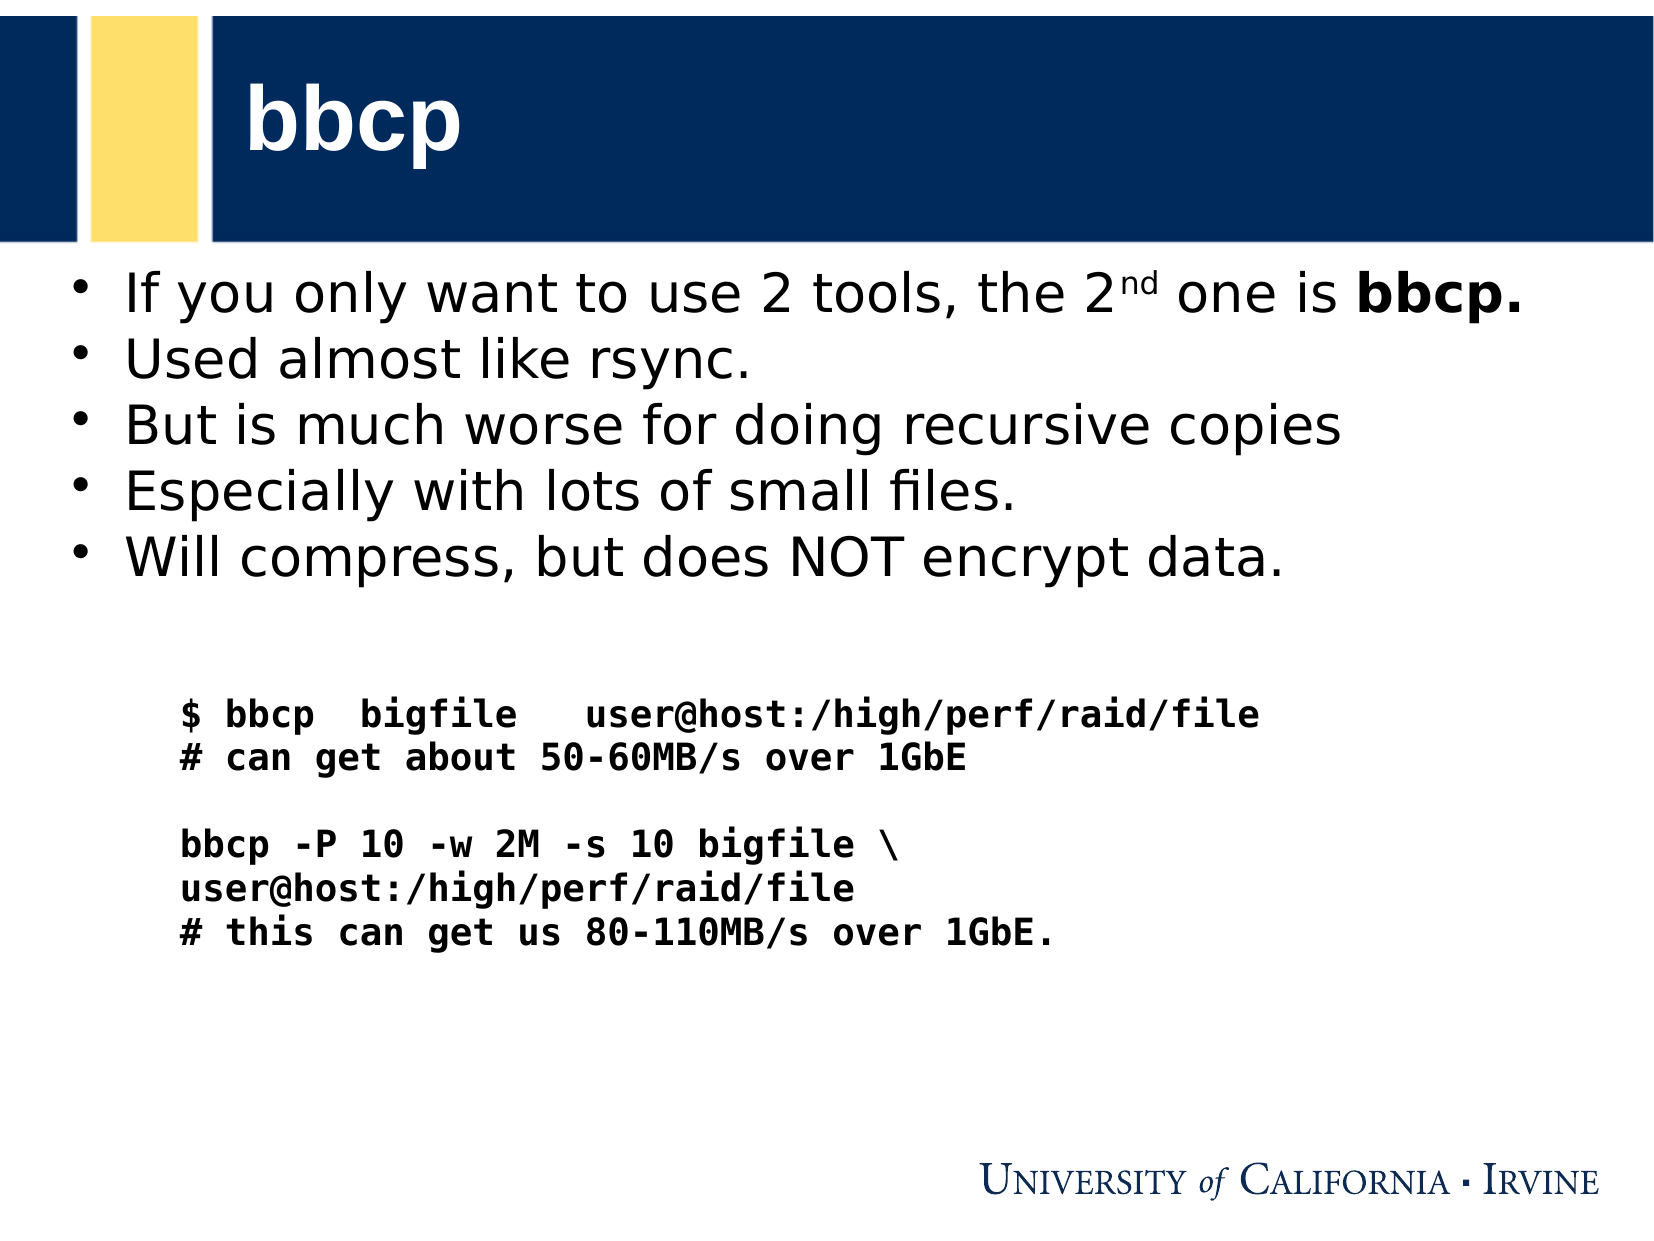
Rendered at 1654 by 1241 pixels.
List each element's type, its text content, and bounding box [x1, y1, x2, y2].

title bbcp [229, 0, 1636, 228]
subtitle If you only want to use 2 tools, the 2nd one is bbcp. Used almost like rsync. But is much worse for doing recursive copies Especially with lots of small files. Will compress, but does NOT encrypt data. [39, 263, 1615, 1125]
text_box $ bbcp bigfile user@host:/high/perf/raid/file # can get about 50-60MB/s over 1GbE bbcp -P 10 -w 2M -s 10 bigfile \ user@host:/high/perf/raid/file # this can get us 80-110MB/s over 1GbE. [165, 685, 1381, 1051]
picture [0, 16, 1654, 1241]
